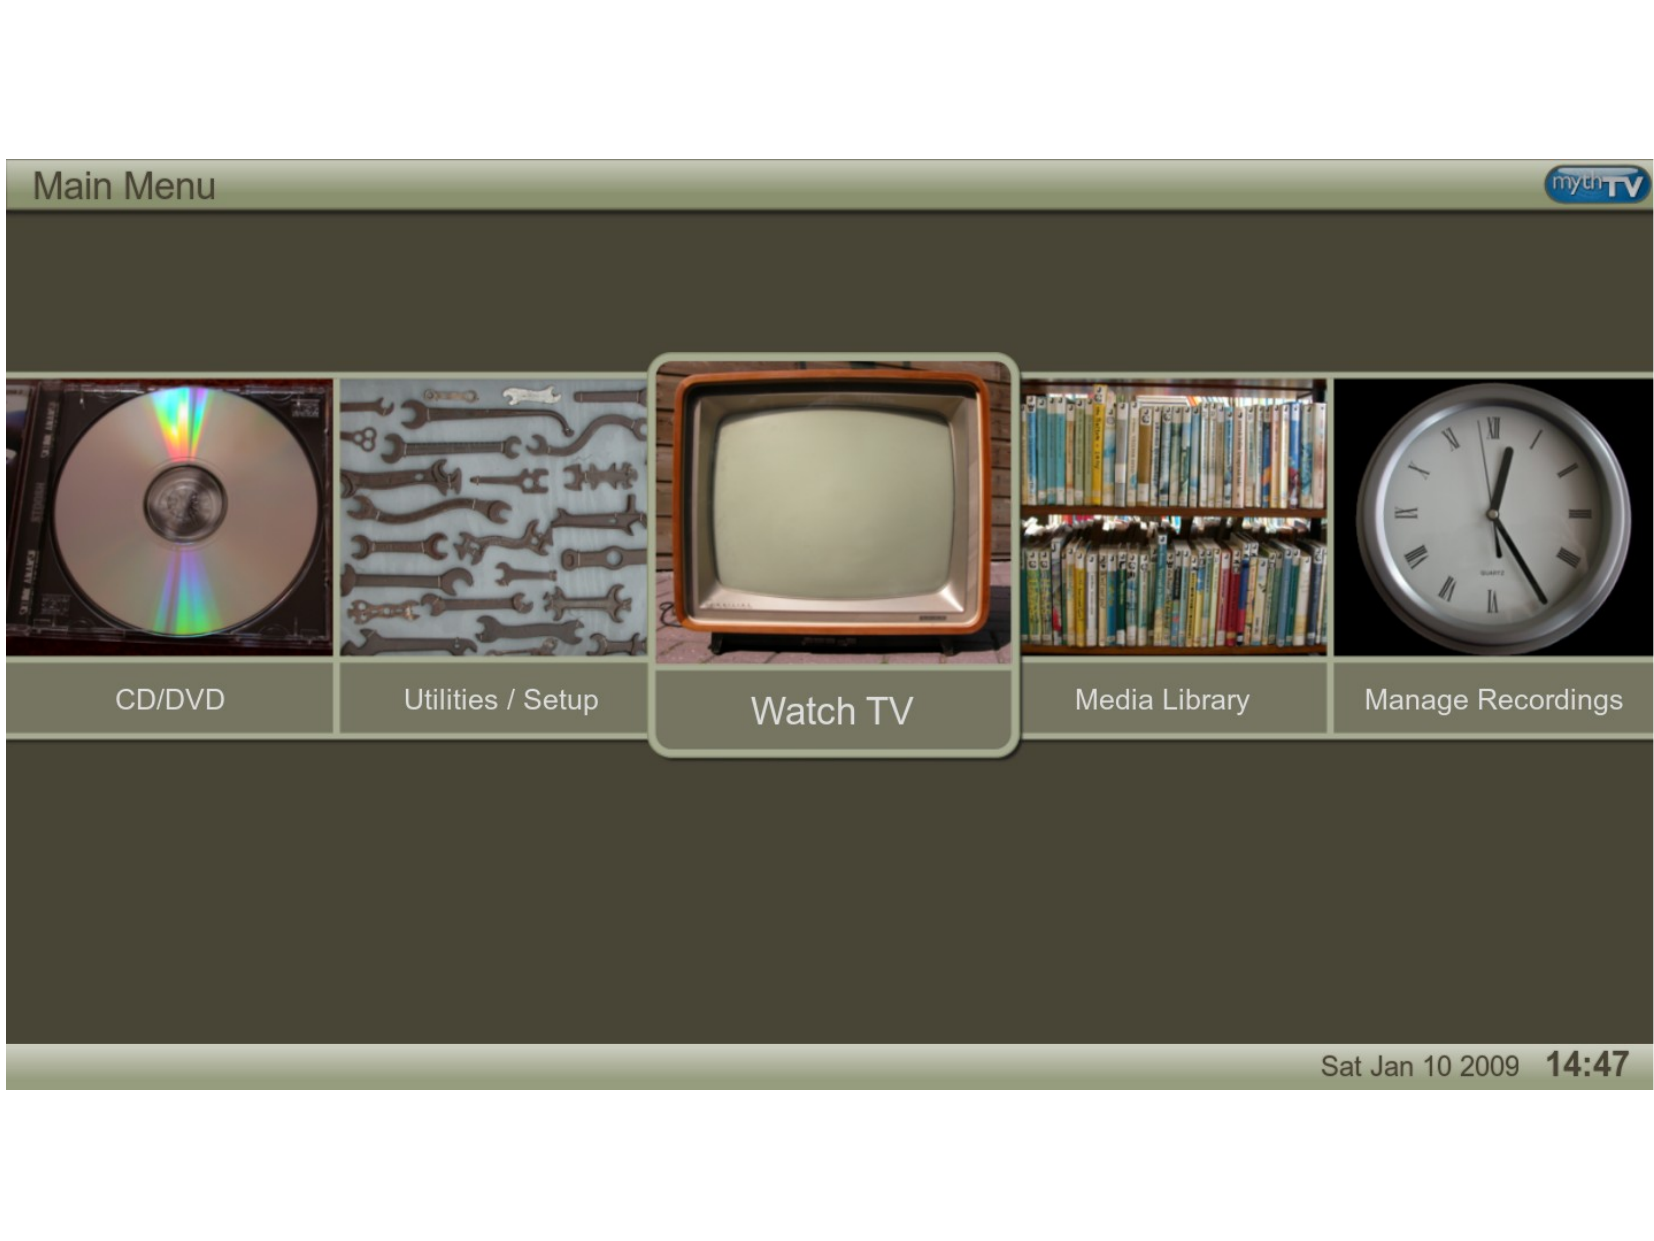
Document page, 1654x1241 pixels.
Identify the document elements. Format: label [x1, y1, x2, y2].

picture [6, 159, 1654, 1091]
